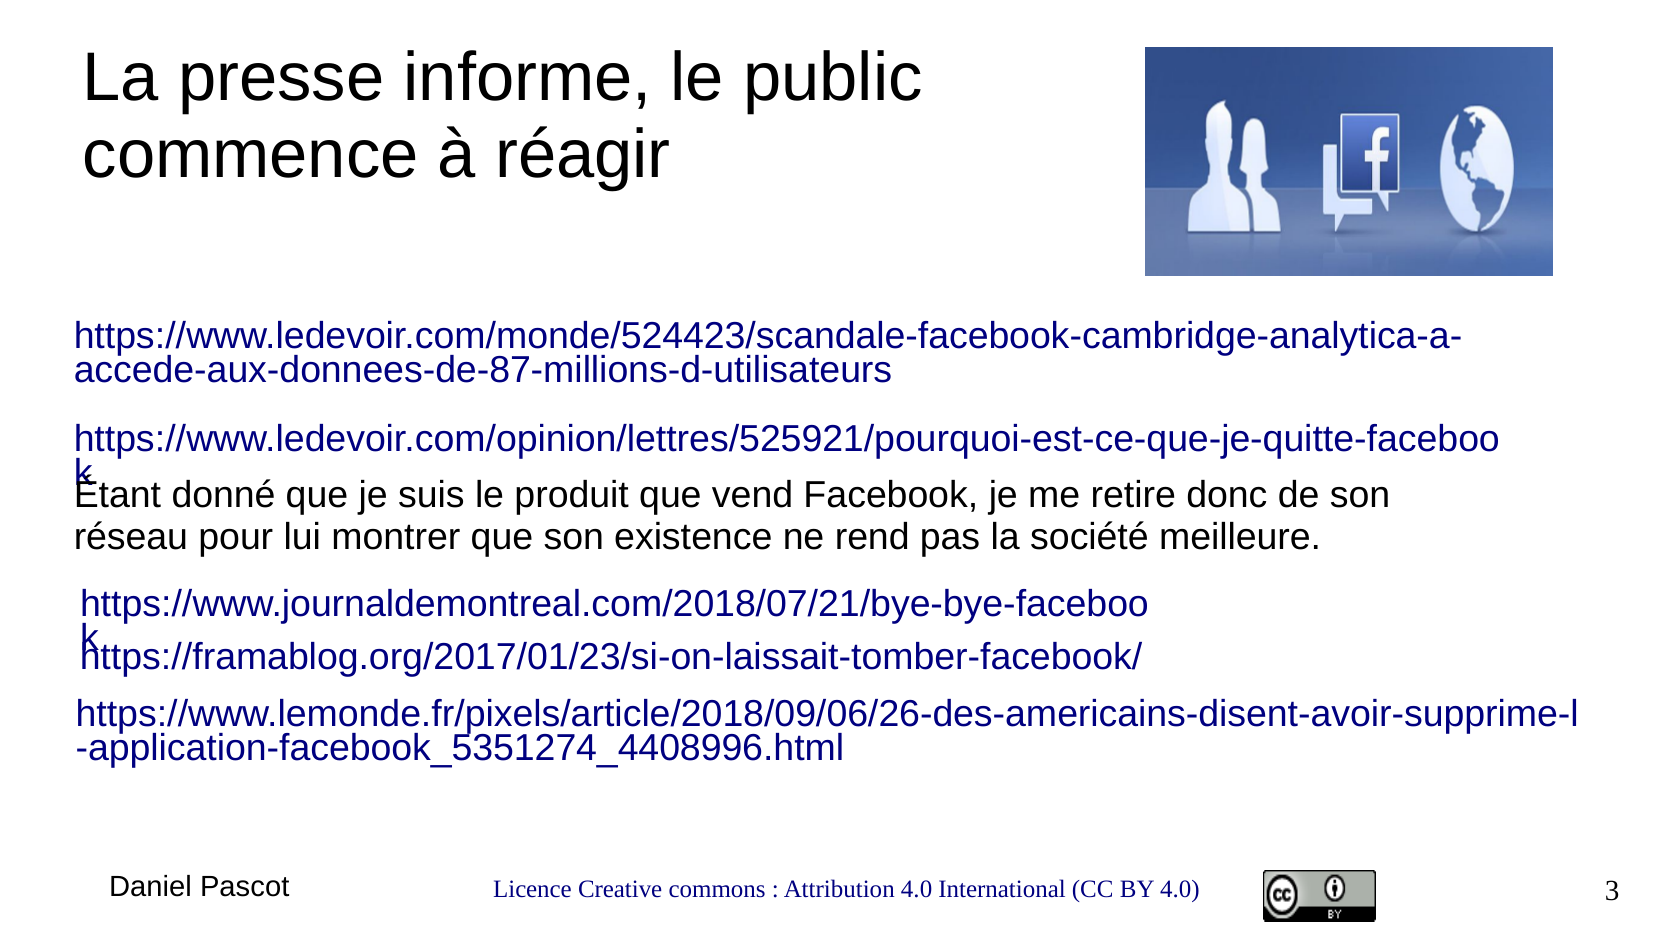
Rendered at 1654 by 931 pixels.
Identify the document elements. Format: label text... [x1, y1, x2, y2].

text_box Étant donné que je suis le produit que vend Facebook, je me retire donc de son réseau pour lui montrer que son existence ne rend pas la société meilleure. [59, 466, 1515, 566]
picture [1145, 47, 1553, 276]
text_box https://framablog.org/2017/01/23/si-on-laissait-tomber-facebook/ [64, 628, 1158, 686]
text_box https://www.lemonde.fr/pixels/article/2018/09/06/26-des-americains-disent-avoir-supprime-l-application-facebook_5351274_4408996.html [60, 685, 1607, 784]
title La presse informe, le public commence à réagir [82, 0, 1075, 230]
text_box https://www.journaldemontreal.com/2018/07/21/bye-bye-facebook [65, 574, 1183, 632]
picture [1263, 870, 1376, 922]
text_box https://www.ledevoir.com/opinion/lettres/525921/pourquoi-est-ce-que-je-quitte-facebook [59, 409, 1534, 467]
text_box https://www.ledevoir.com/monde/524423/scandale-facebook-cambridge-analytica-a-accede-aux-donnees-de-87-millions-d-utilisateurs [59, 307, 1489, 406]
